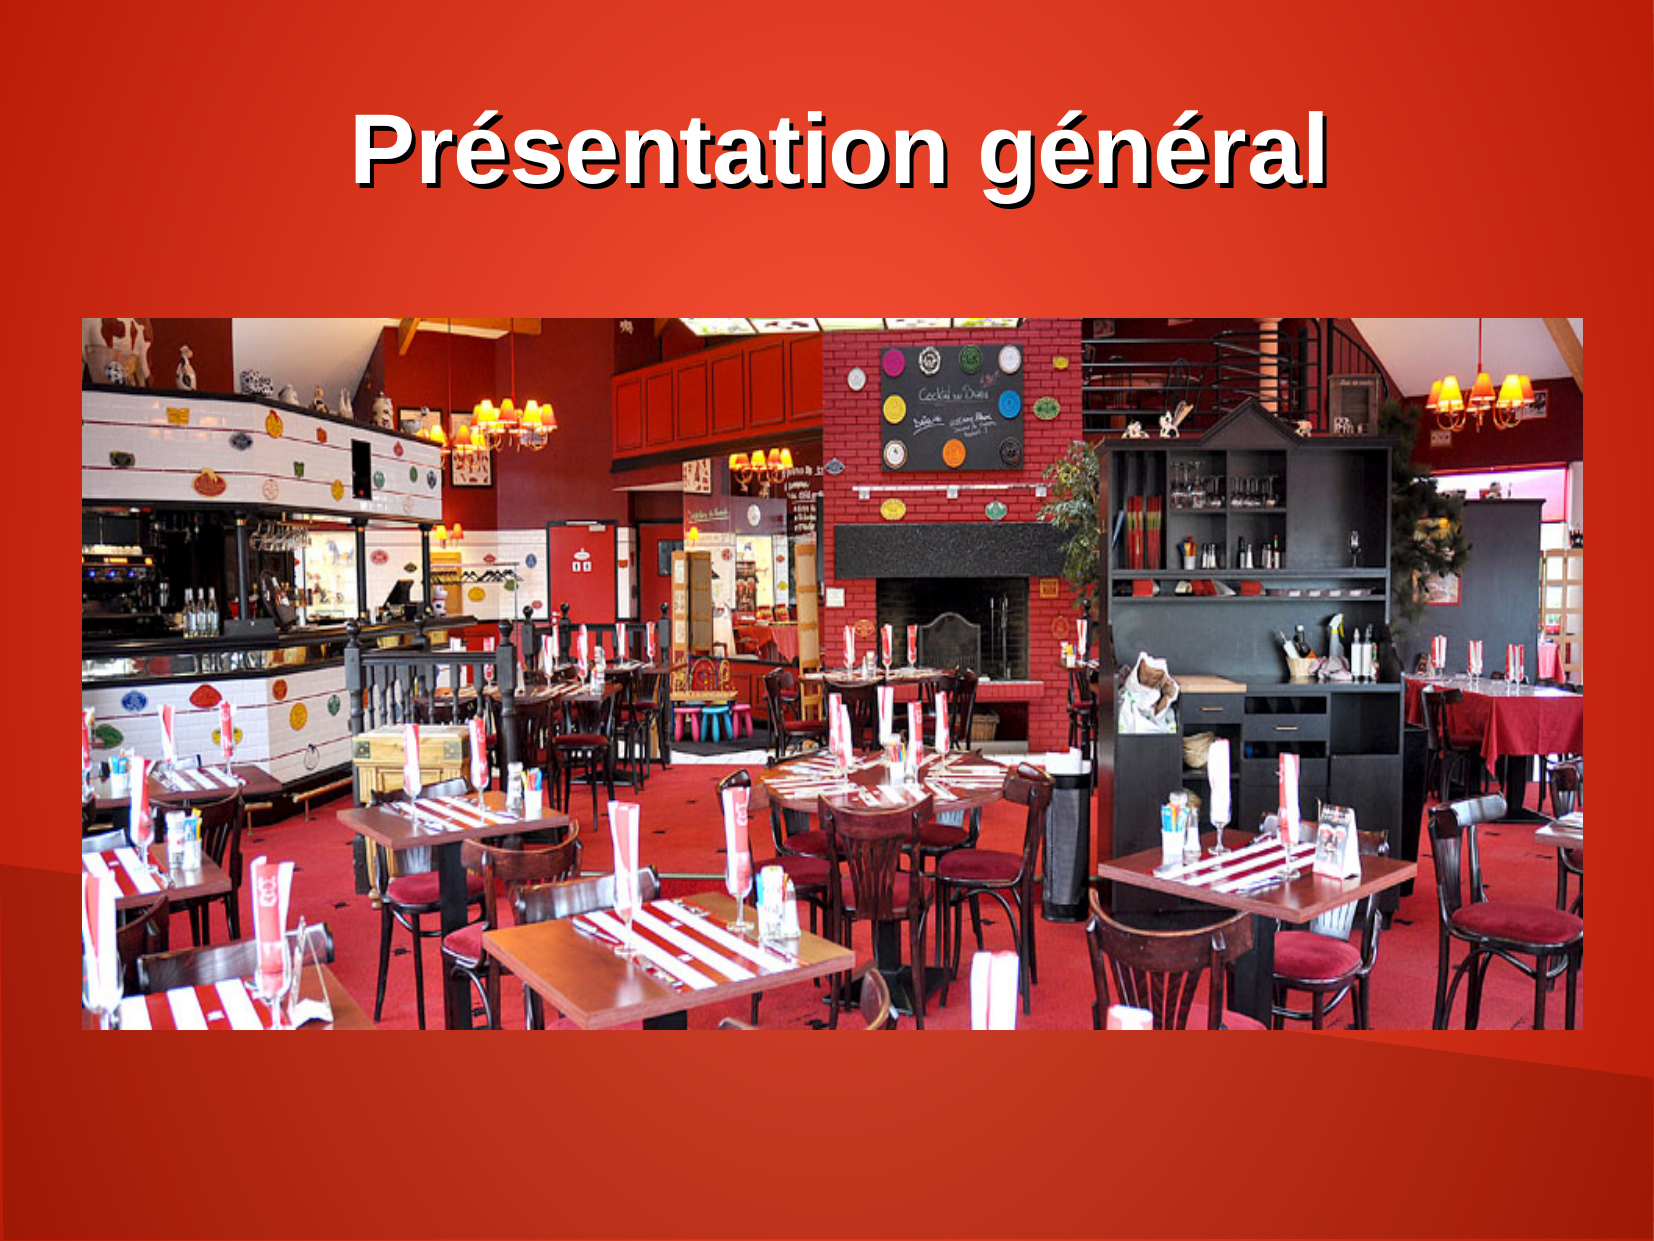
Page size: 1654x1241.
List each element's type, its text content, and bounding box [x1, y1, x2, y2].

picture [82, 318, 1583, 1030]
title Présentation général [82, 47, 1571, 252]
